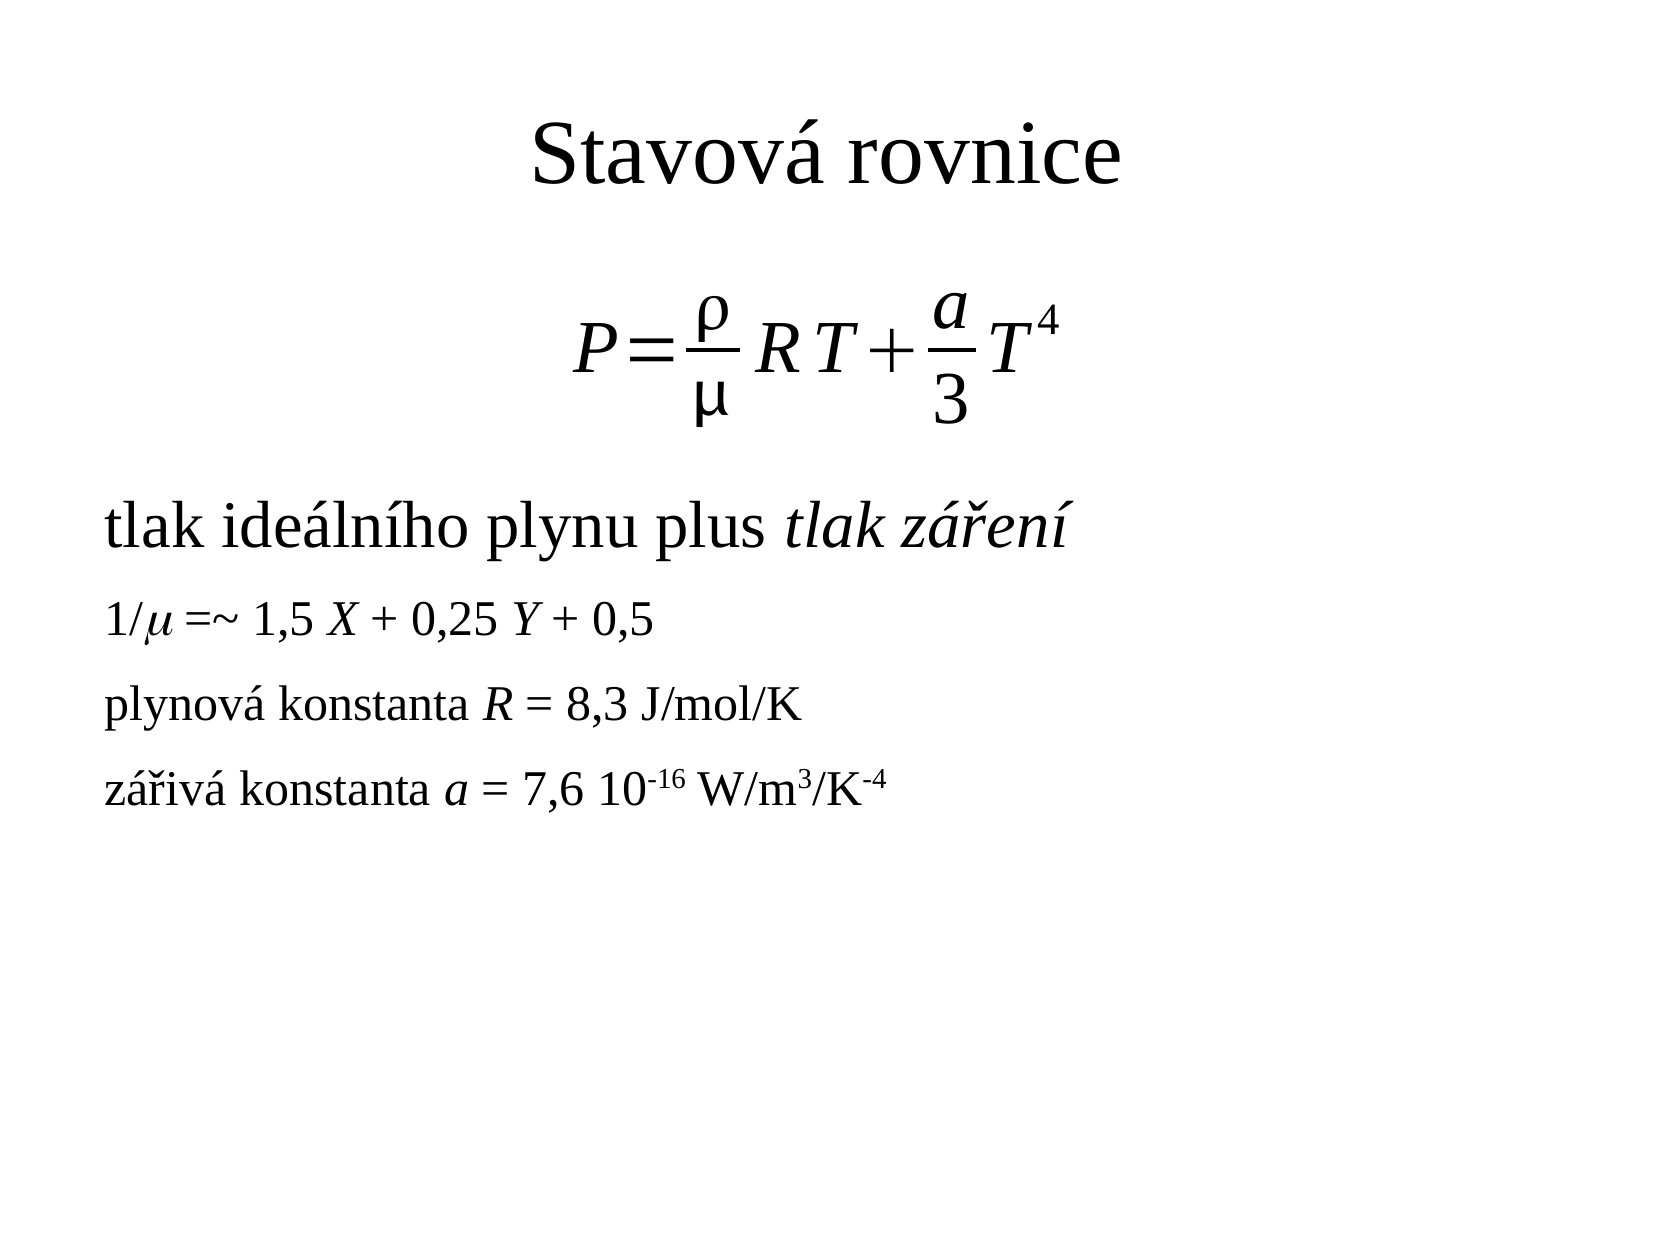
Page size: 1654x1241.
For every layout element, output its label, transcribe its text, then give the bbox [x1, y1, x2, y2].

title Stavová rovnice [82, 56, 1571, 250]
chart [562, 262, 1066, 440]
list tlak ideálního plynu plus tlak záření 1/m =~ 1,5 X + 0,25 Y + 0,5 plynová konstanta R = 8,3 J/mol/K zářivá konstanta a = 7,6 10-16 W/m3/K-4 [86, 487, 1576, 982]
